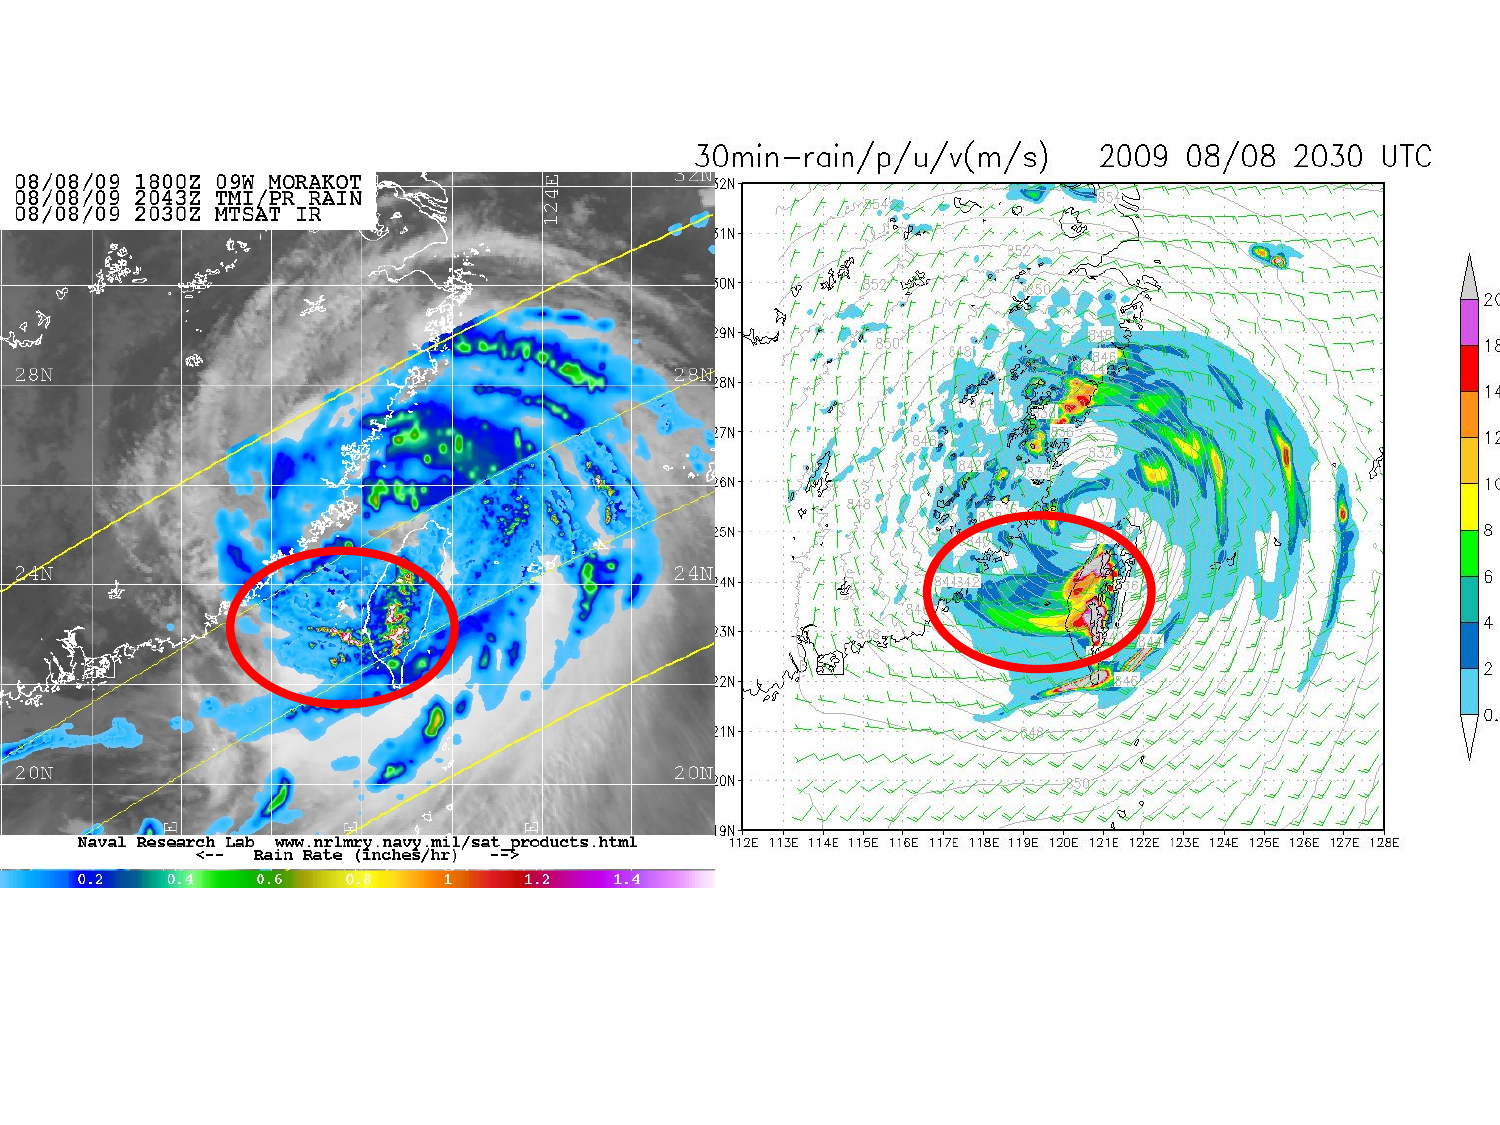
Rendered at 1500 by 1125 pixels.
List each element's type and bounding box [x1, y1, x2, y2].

picture [0, 113, 1500, 898]
